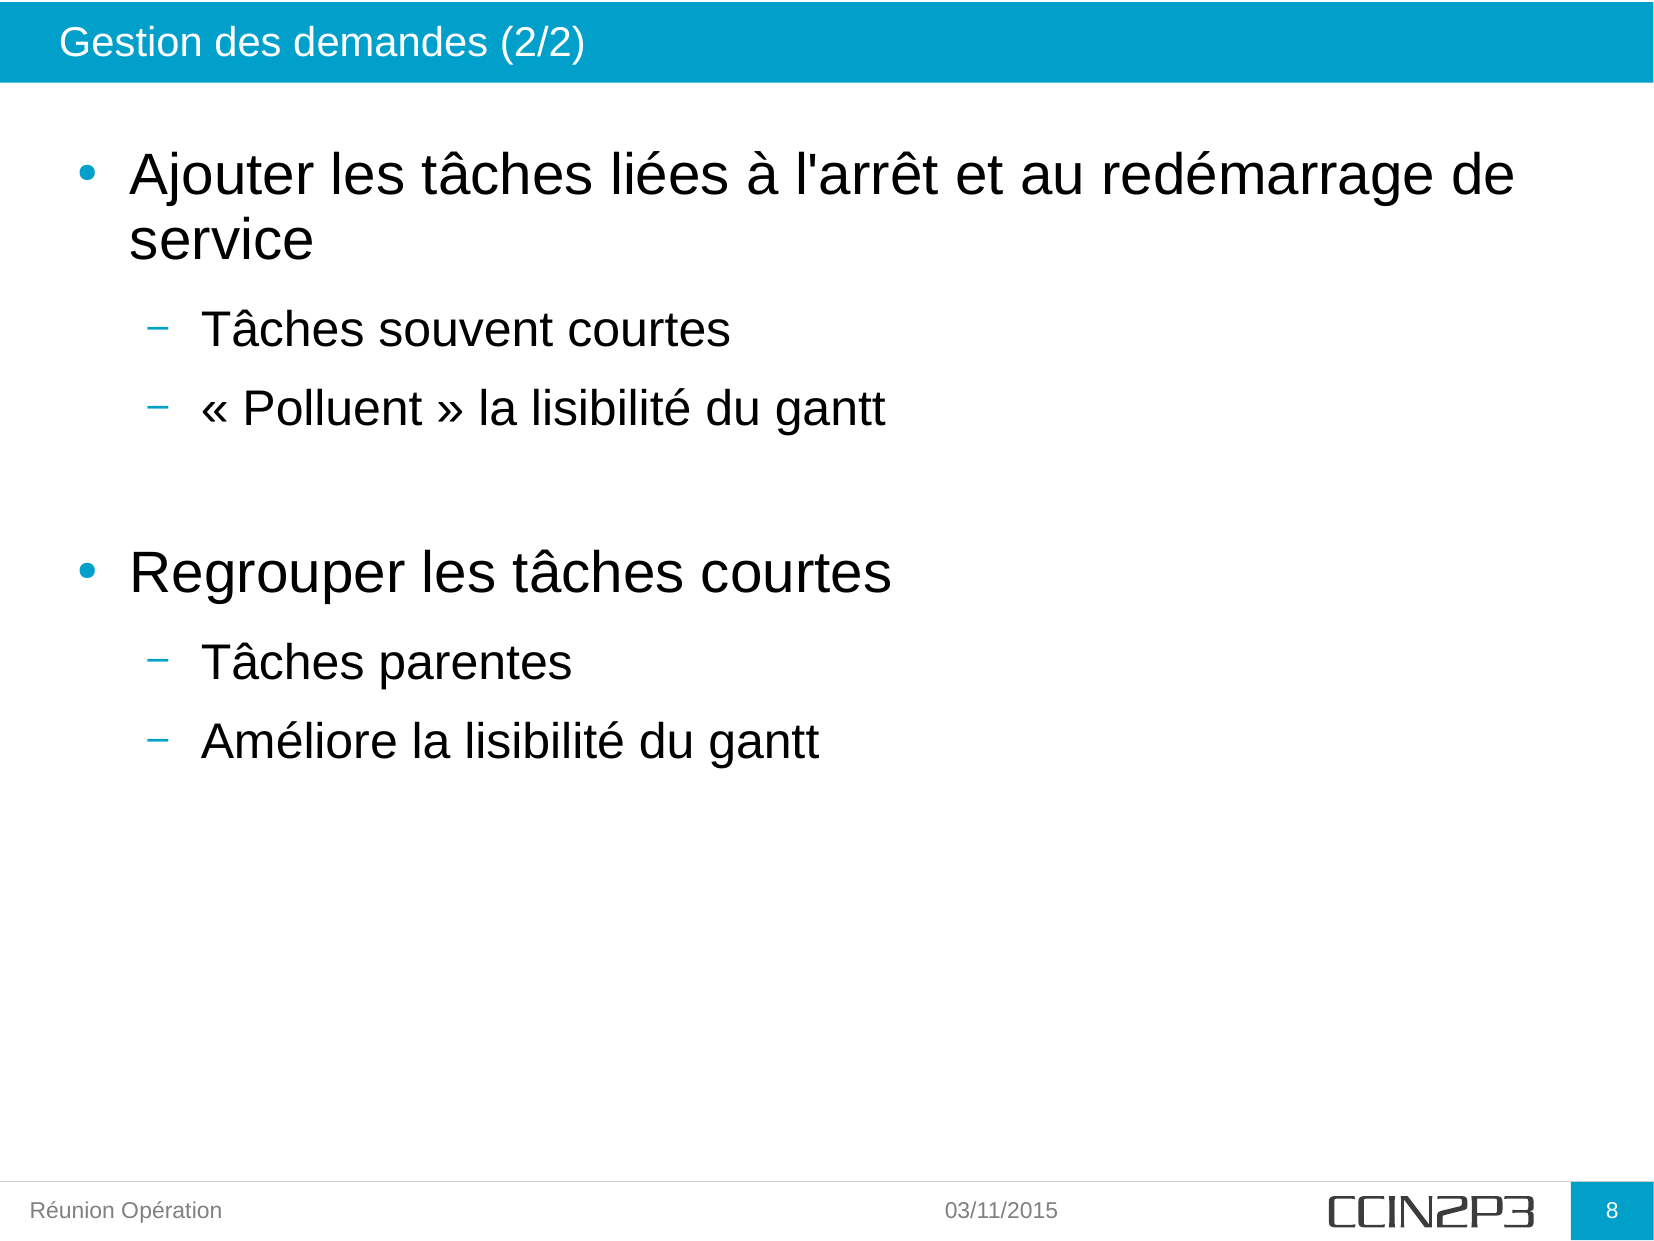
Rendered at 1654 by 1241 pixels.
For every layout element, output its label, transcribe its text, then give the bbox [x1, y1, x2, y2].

title Gestion des demandes (2/2) [0, 2, 1654, 83]
list Ajouter les tâches liées à l'arrêt et au redémarrage de service Tâches souvent courtes « Polluent » la lisibilité du gantt Regrouper les tâches courtes Tâches parentes Améliore la lisibilité du gantt [59, 141, 1607, 1134]
